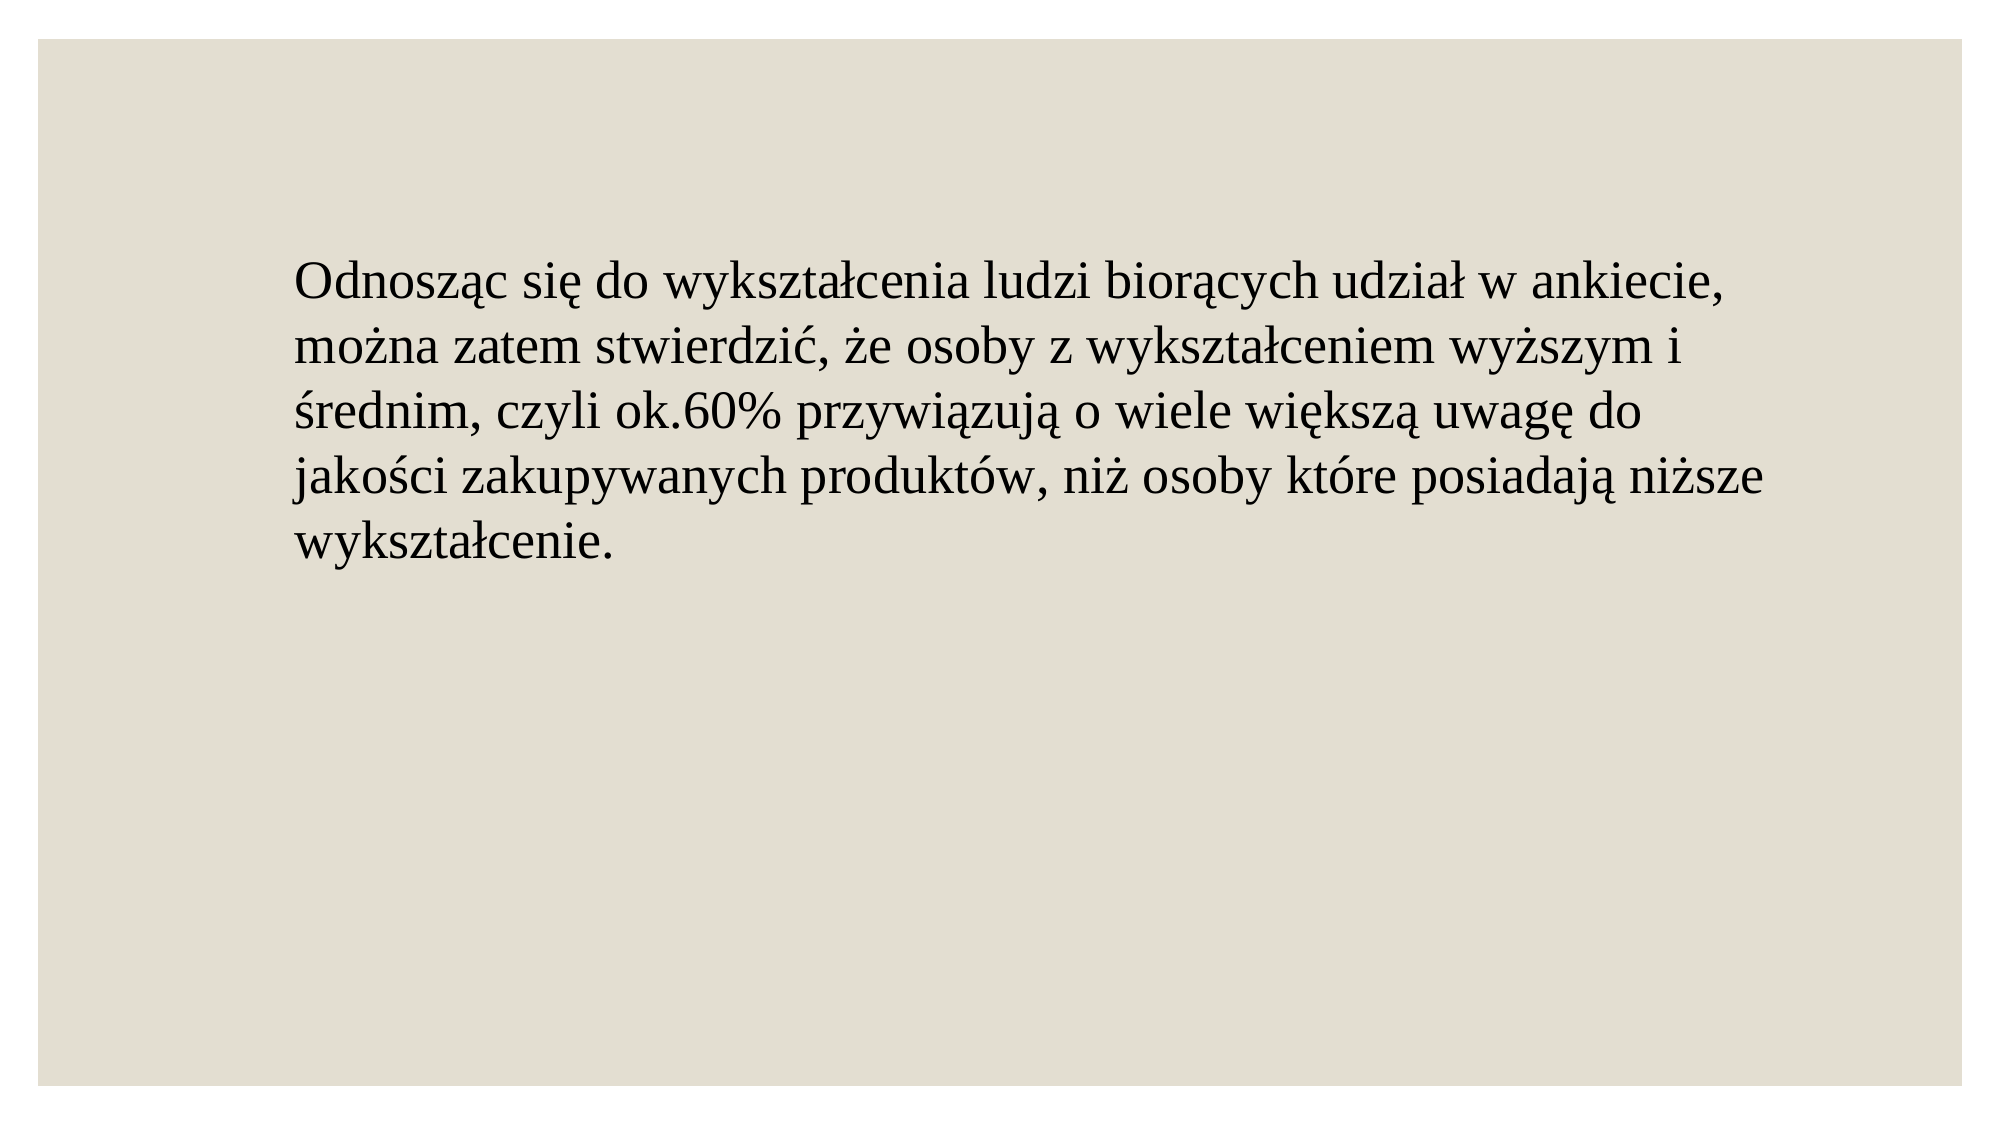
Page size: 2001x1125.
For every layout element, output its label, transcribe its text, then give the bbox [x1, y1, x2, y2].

text_box Odnosząc się do wykształcenia ludzi biorących udział w ankiecie, można zatem stwierdzić, że osoby z wykształceniem wyższym i średnim, czyli ok.60% przywiązują o wiele większą uwagę do jakości zakupywanych produktów, niż osoby które posiadają niższe wykształcenie. [279, 236, 1782, 580]
